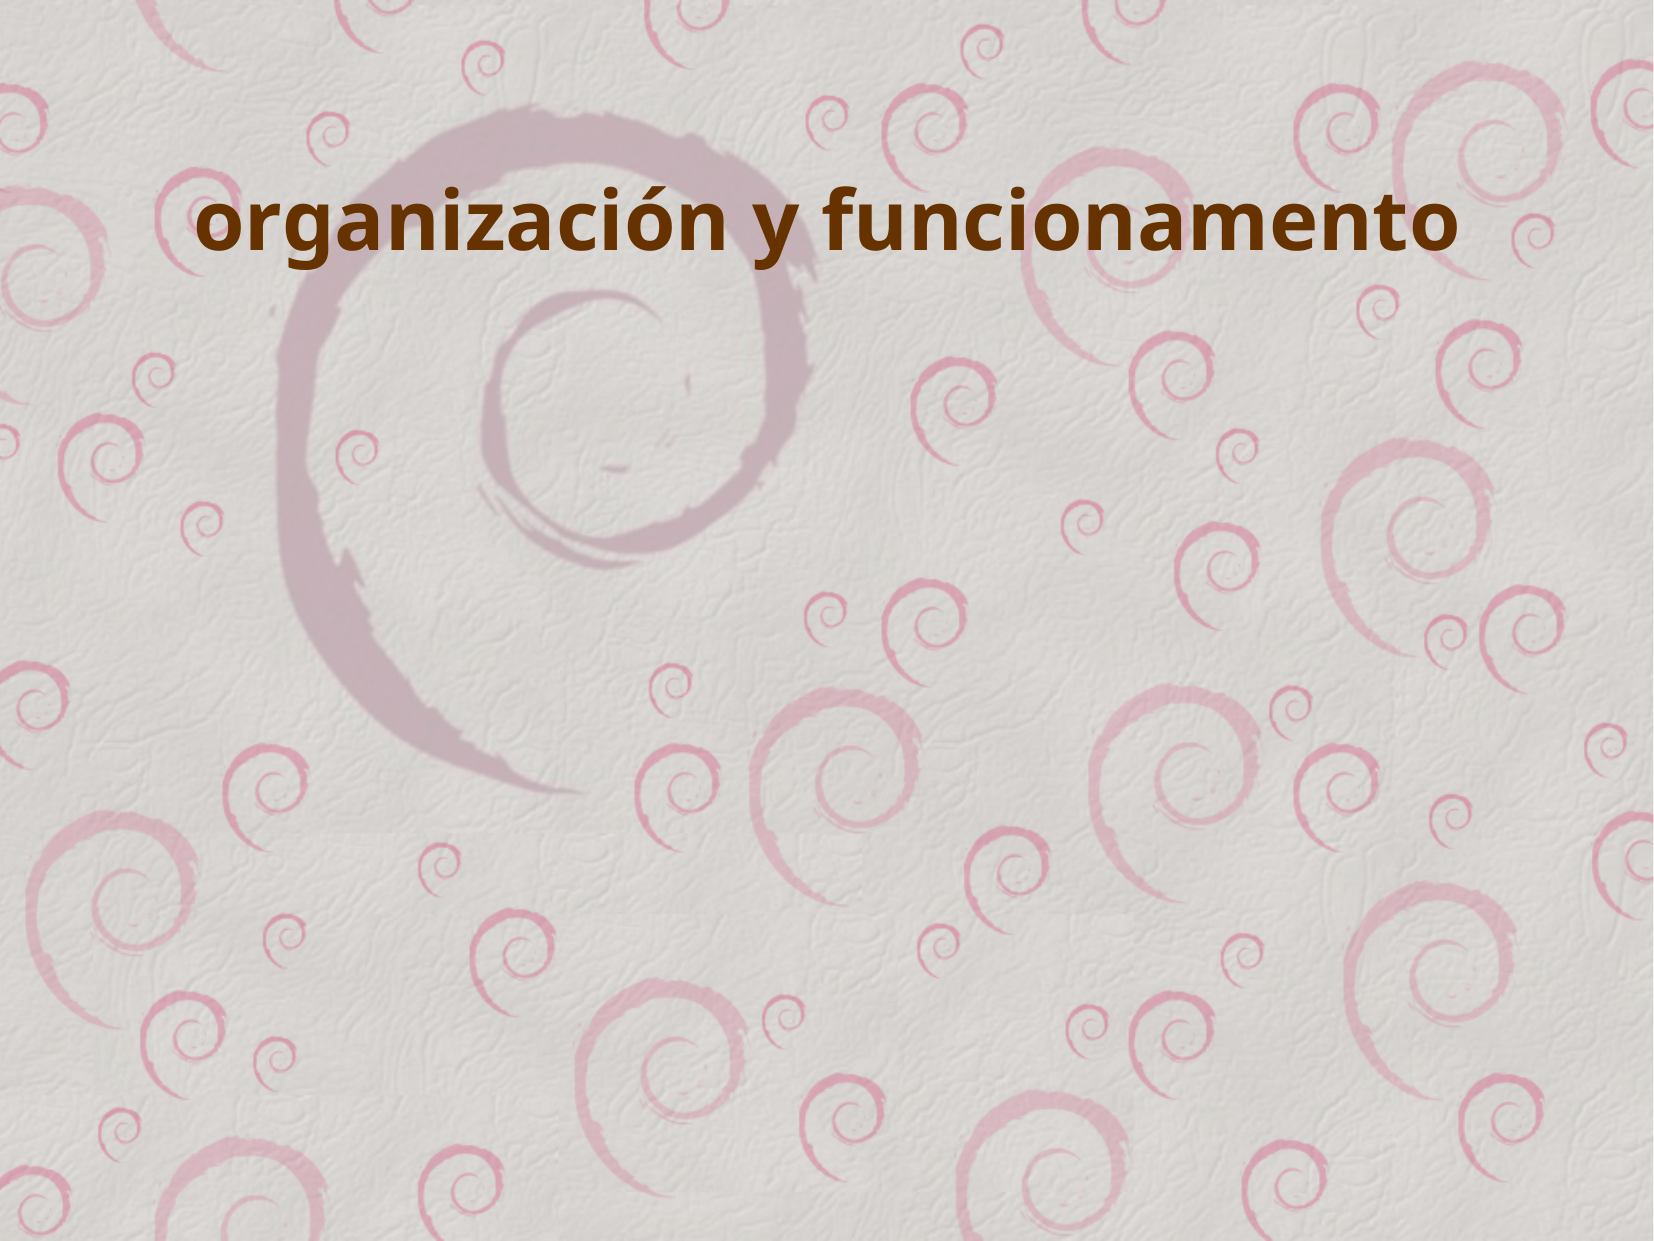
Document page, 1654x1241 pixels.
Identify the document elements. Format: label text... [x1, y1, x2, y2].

title organización y funcionamento [121, 114, 1534, 322]
picture [0, 0, 1654, 1241]
